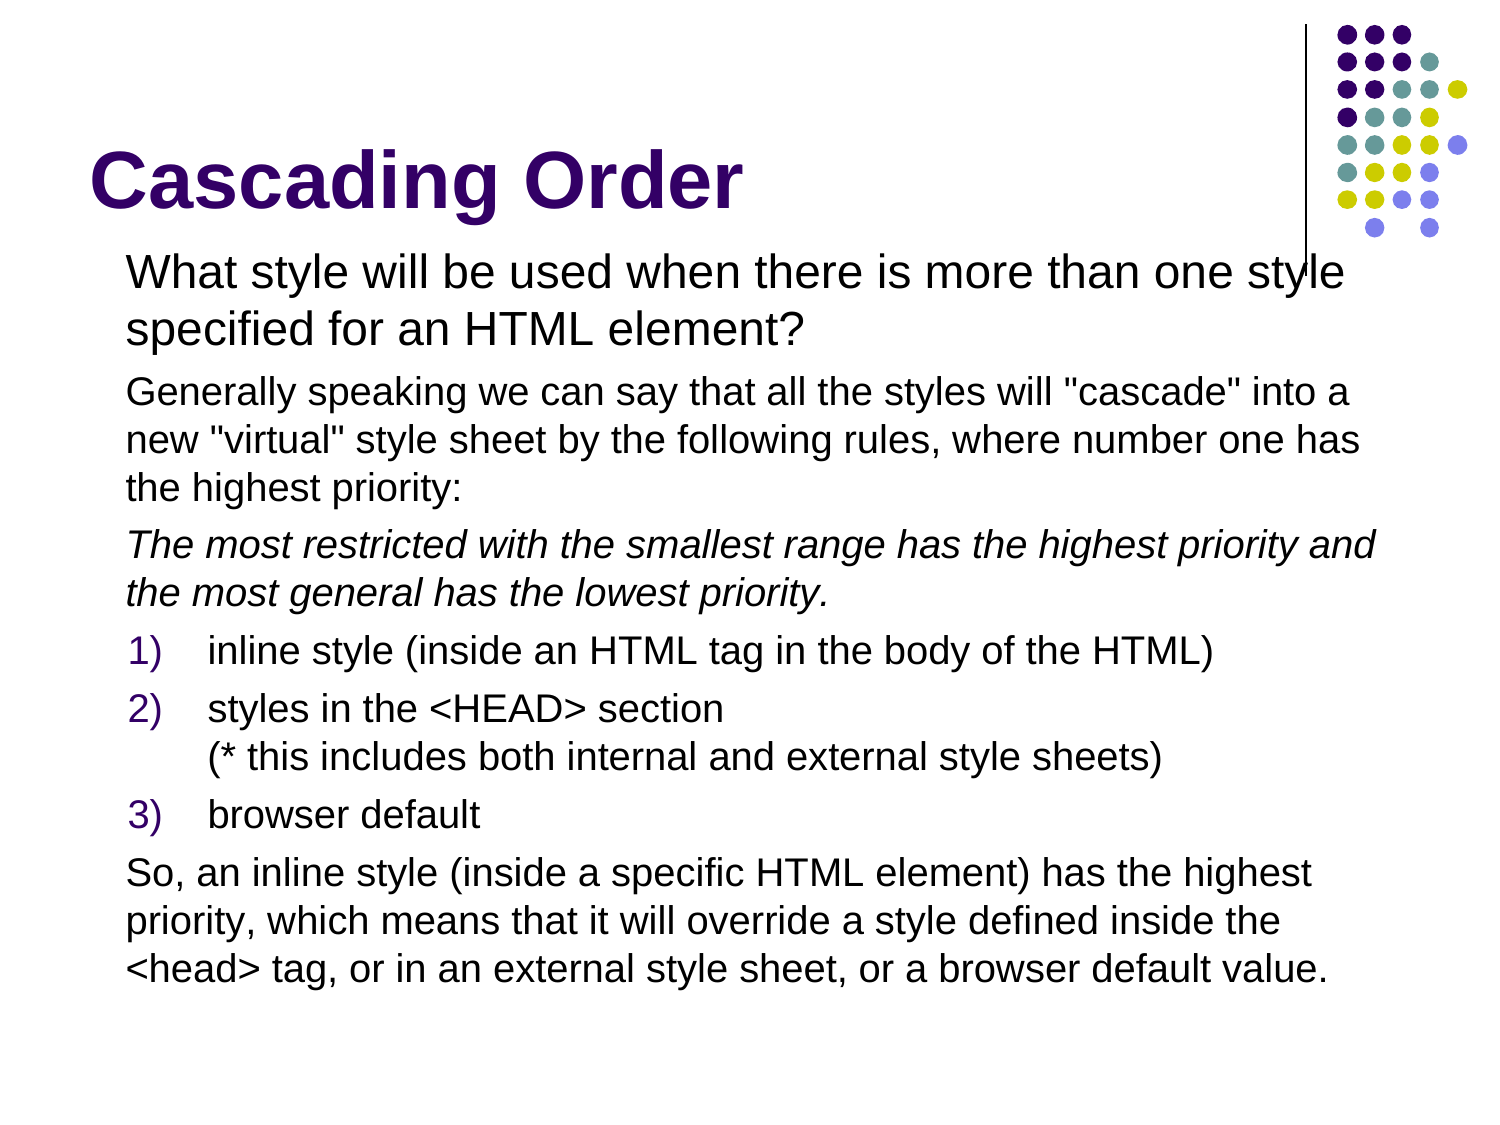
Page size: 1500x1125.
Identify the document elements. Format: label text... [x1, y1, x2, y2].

title Cascading Order [74, 20, 1313, 233]
list What style will be used when there is more than one style specified for an HTML element? Generally speaking we can say that all the styles will "cascade" into a new "virtual" style sheet by the following rules, where number one has the highest priority: The most restricted with the smallest range has the highest priority and the most general has the lowest priority. inline style (inside an HTML tag in the body of the HTML) styles in the <HEAD> section (* this includes both internal and external style sheets) browser default So, an inline style (inside a specific HTML element) has the highest priority, which means that it will override a style defined inside the <head> tag, or in an external style sheet, or a browser default value. [75, 232, 1426, 1006]
